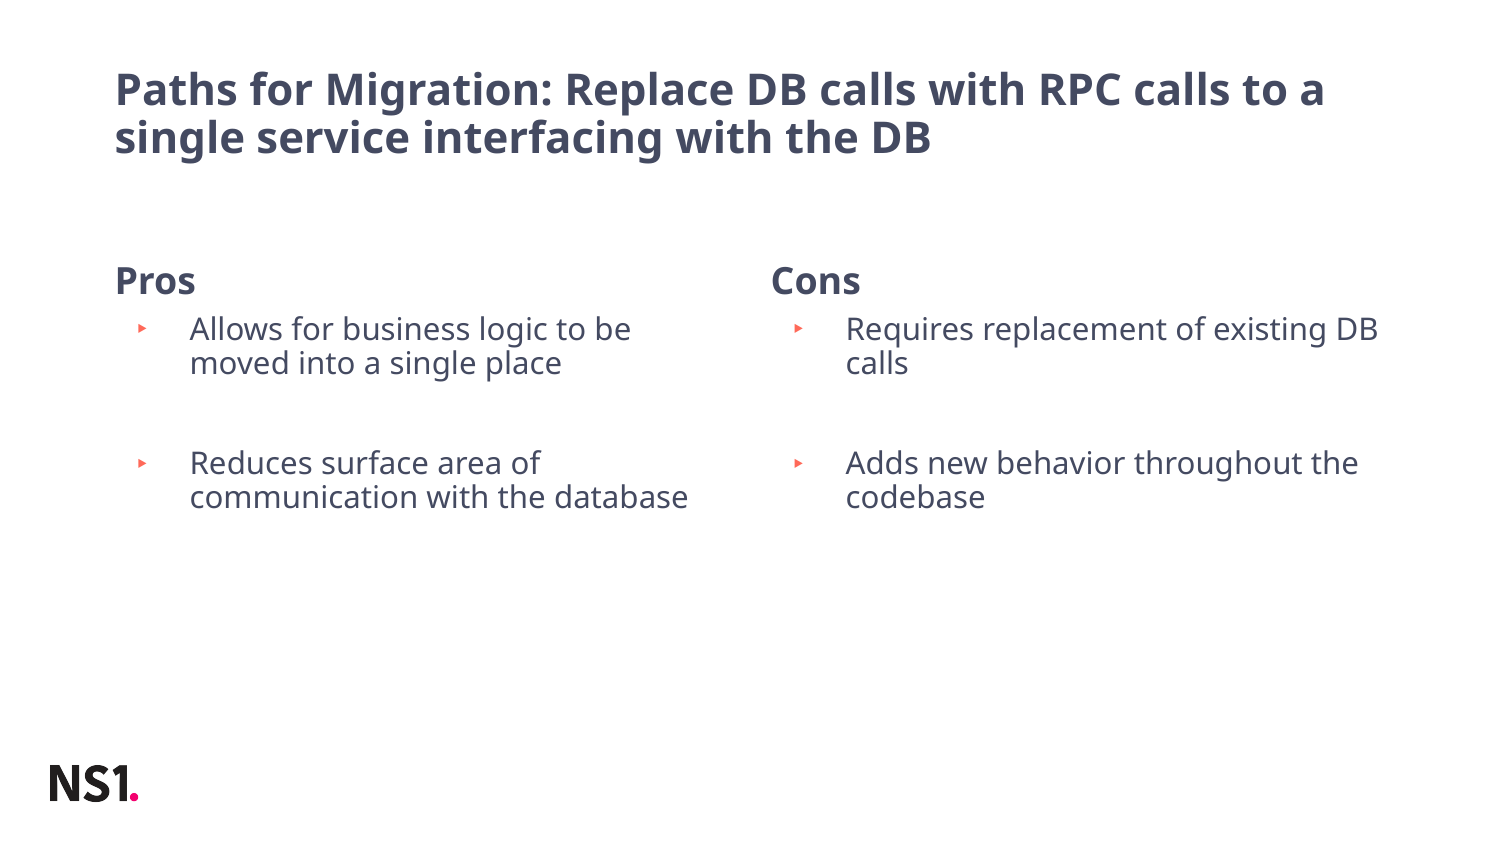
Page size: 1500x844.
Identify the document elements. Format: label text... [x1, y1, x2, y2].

list Cons [759, 206, 1398, 308]
picture [46, 761, 140, 805]
list Pros [103, 206, 738, 308]
list Requires replacement of existing DB calls Adds new behavior throughout the codebase [759, 308, 1398, 739]
list Allows for business logic to be moved into a single place Reduces surface area of communication with the database [103, 308, 738, 739]
title Paths for Migration: Replace DB calls with RPC calls to a single service interfacing with the DB [103, 44, 1398, 186]
